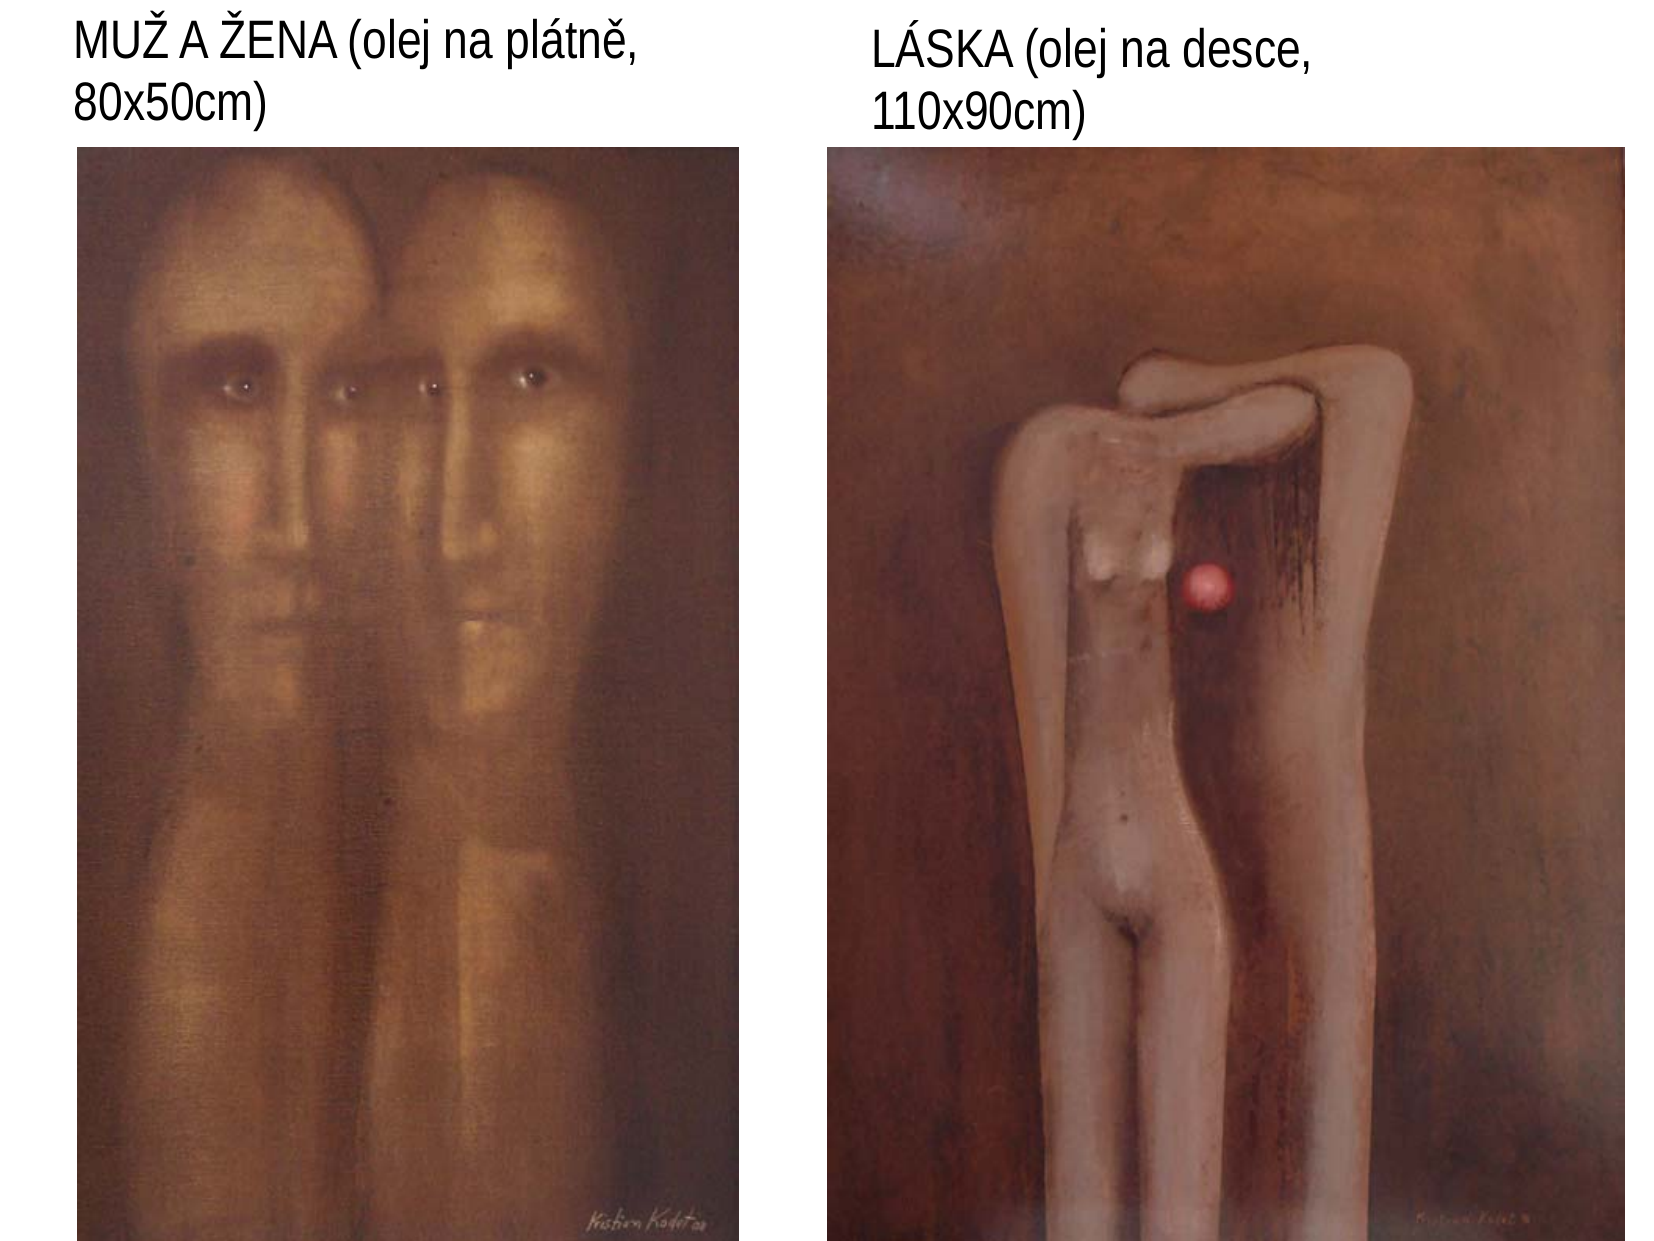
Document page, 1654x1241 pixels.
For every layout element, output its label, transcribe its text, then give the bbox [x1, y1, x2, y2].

picture [827, 147, 1625, 1241]
text_box LÁSKA (olej na desce, 110x90cm) [856, 9, 1359, 148]
text_box MUŽ A ŽENA (olej na plátně, 80x50cm) [59, 0, 680, 138]
picture [77, 147, 739, 1241]
